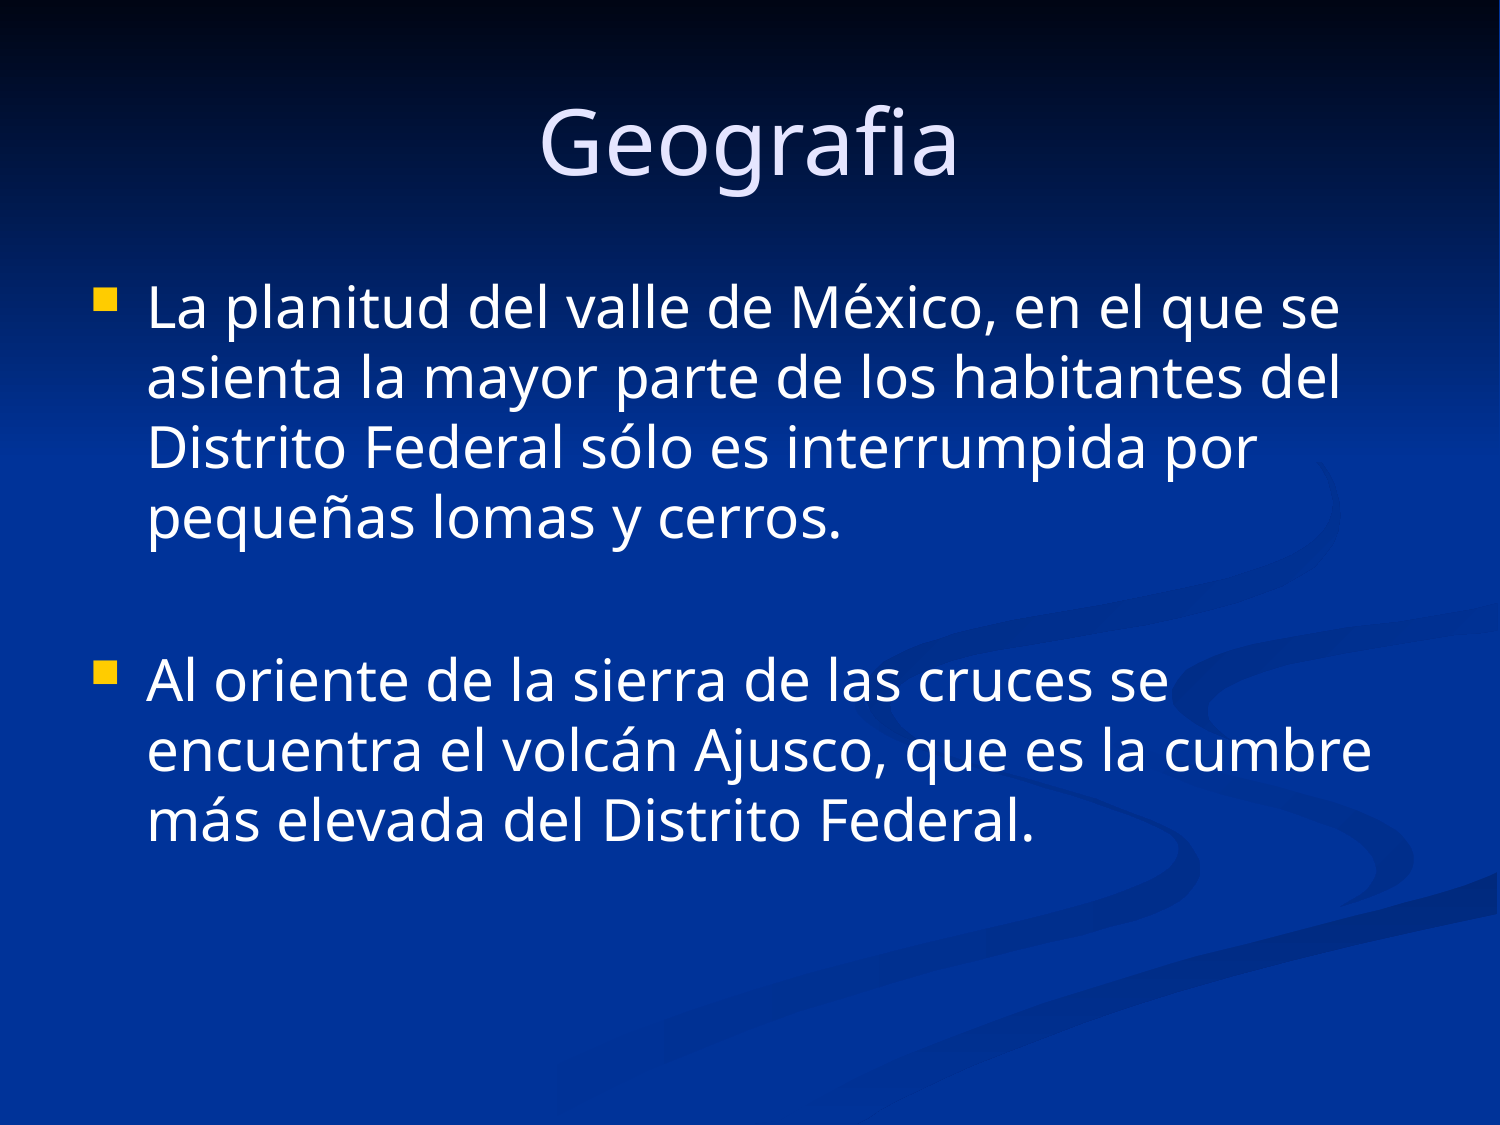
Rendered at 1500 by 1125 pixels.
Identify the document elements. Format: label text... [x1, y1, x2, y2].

list La planitud del valle de México, en el que se asienta la mayor parte de los habitantes del Distrito Federal sólo es interrumpida por pequeñas lomas y cerros. Al oriente de la sierra de las cruces se encuentra el volcán Ajusco, que es la cumbre más elevada del Distrito Federal. [75, 262, 1425, 1005]
title Geografia [75, 45, 1425, 233]
